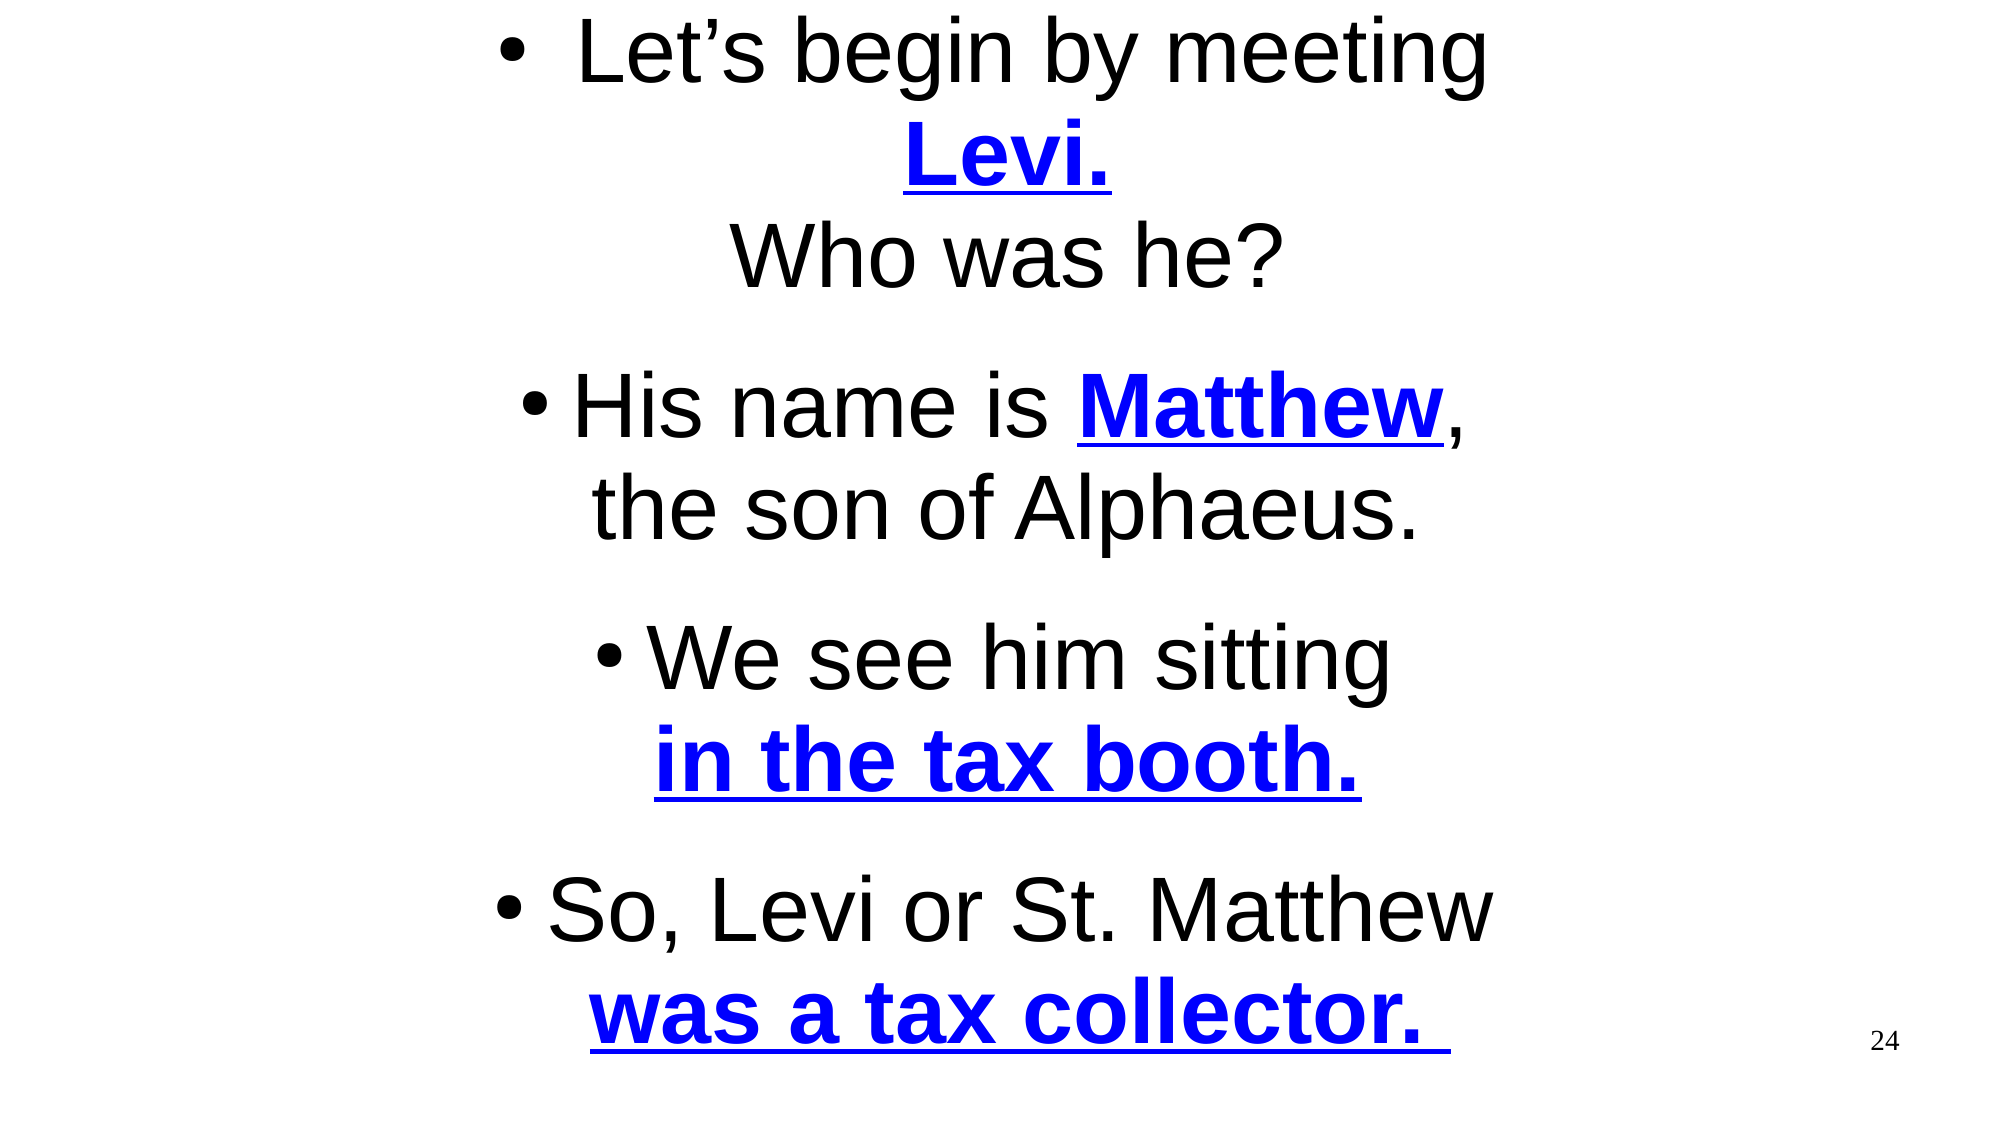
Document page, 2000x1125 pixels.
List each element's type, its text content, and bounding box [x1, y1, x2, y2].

list Let’s begin by meeting Levi. Who was he? His name is Matthew, the son of Alphaeus. We see him sitting in the tax booth. So, Levi or St. Matthew was a tax collector. [0, 0, 1996, 1123]
